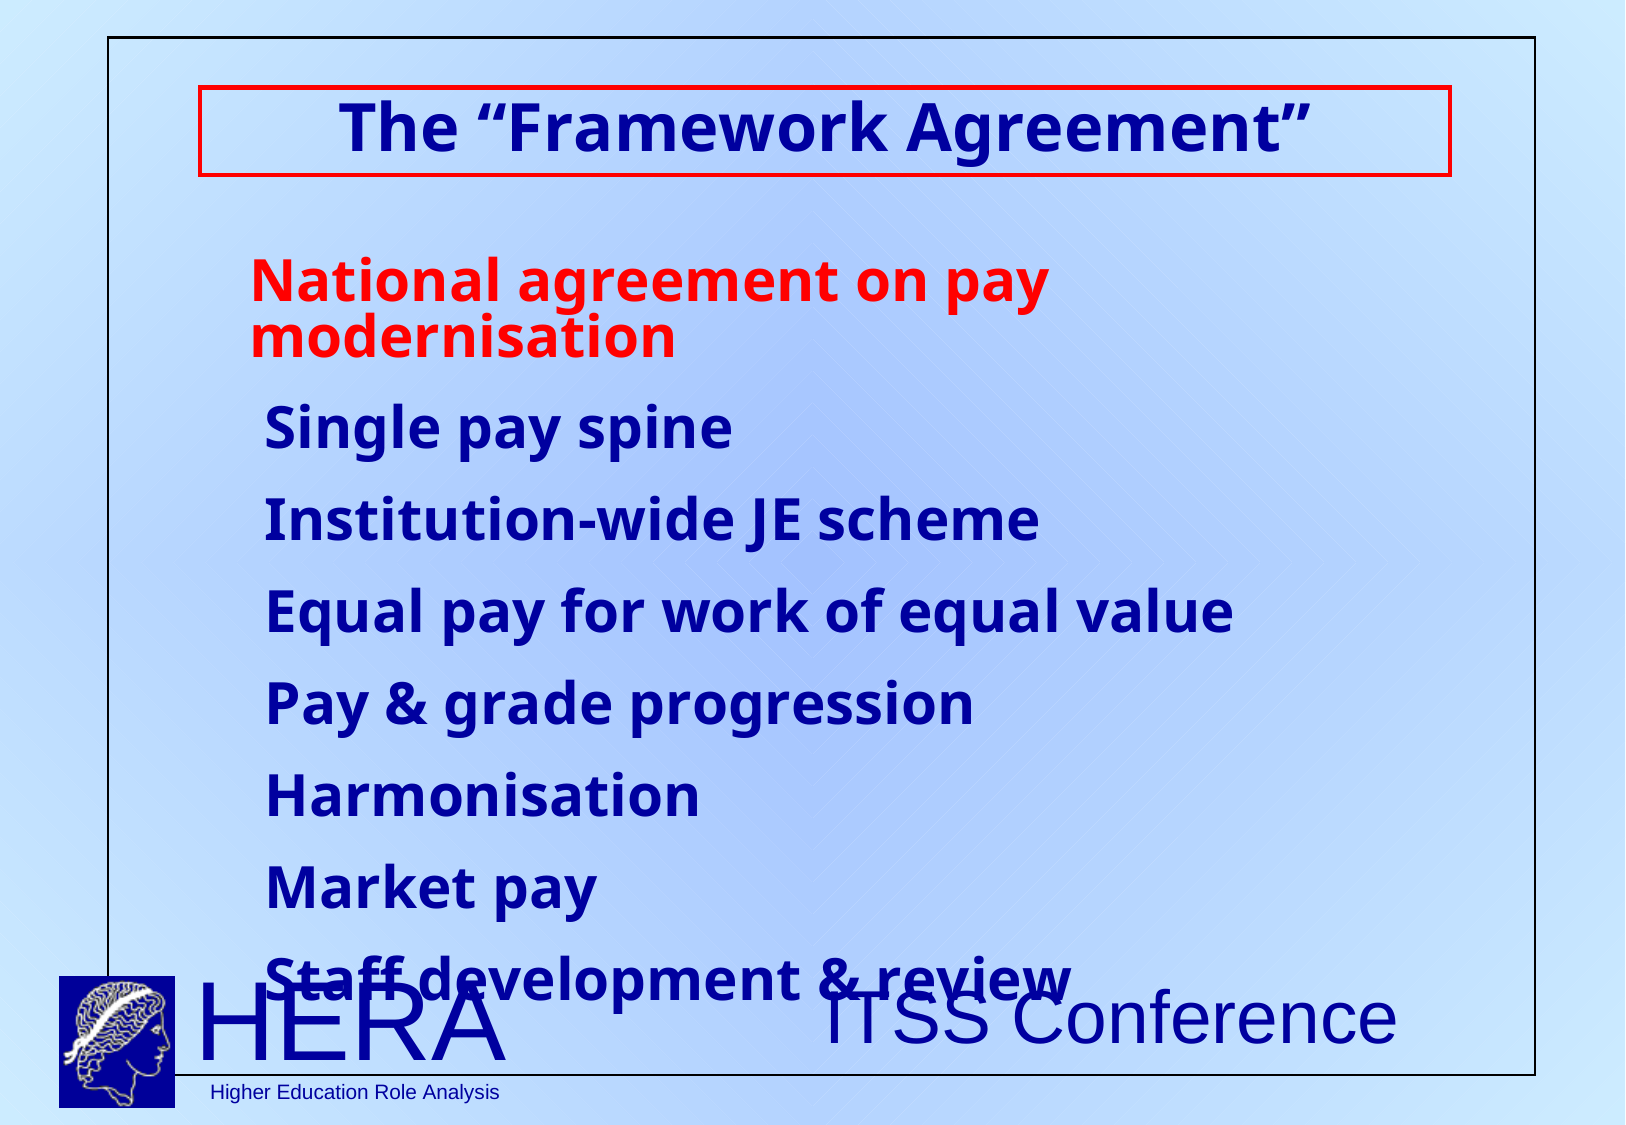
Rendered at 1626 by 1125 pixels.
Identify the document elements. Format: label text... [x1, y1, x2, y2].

text_box National agreement on pay modernisation Single pay spine Institution-wide JE scheme Equal pay for work of equal value Pay & grade progression Harmonisation Market pay Staff development & review [187, 249, 1438, 1019]
picture [59, 976, 175, 1108]
text_box The “Framework Agreement” [200, 87, 1450, 175]
